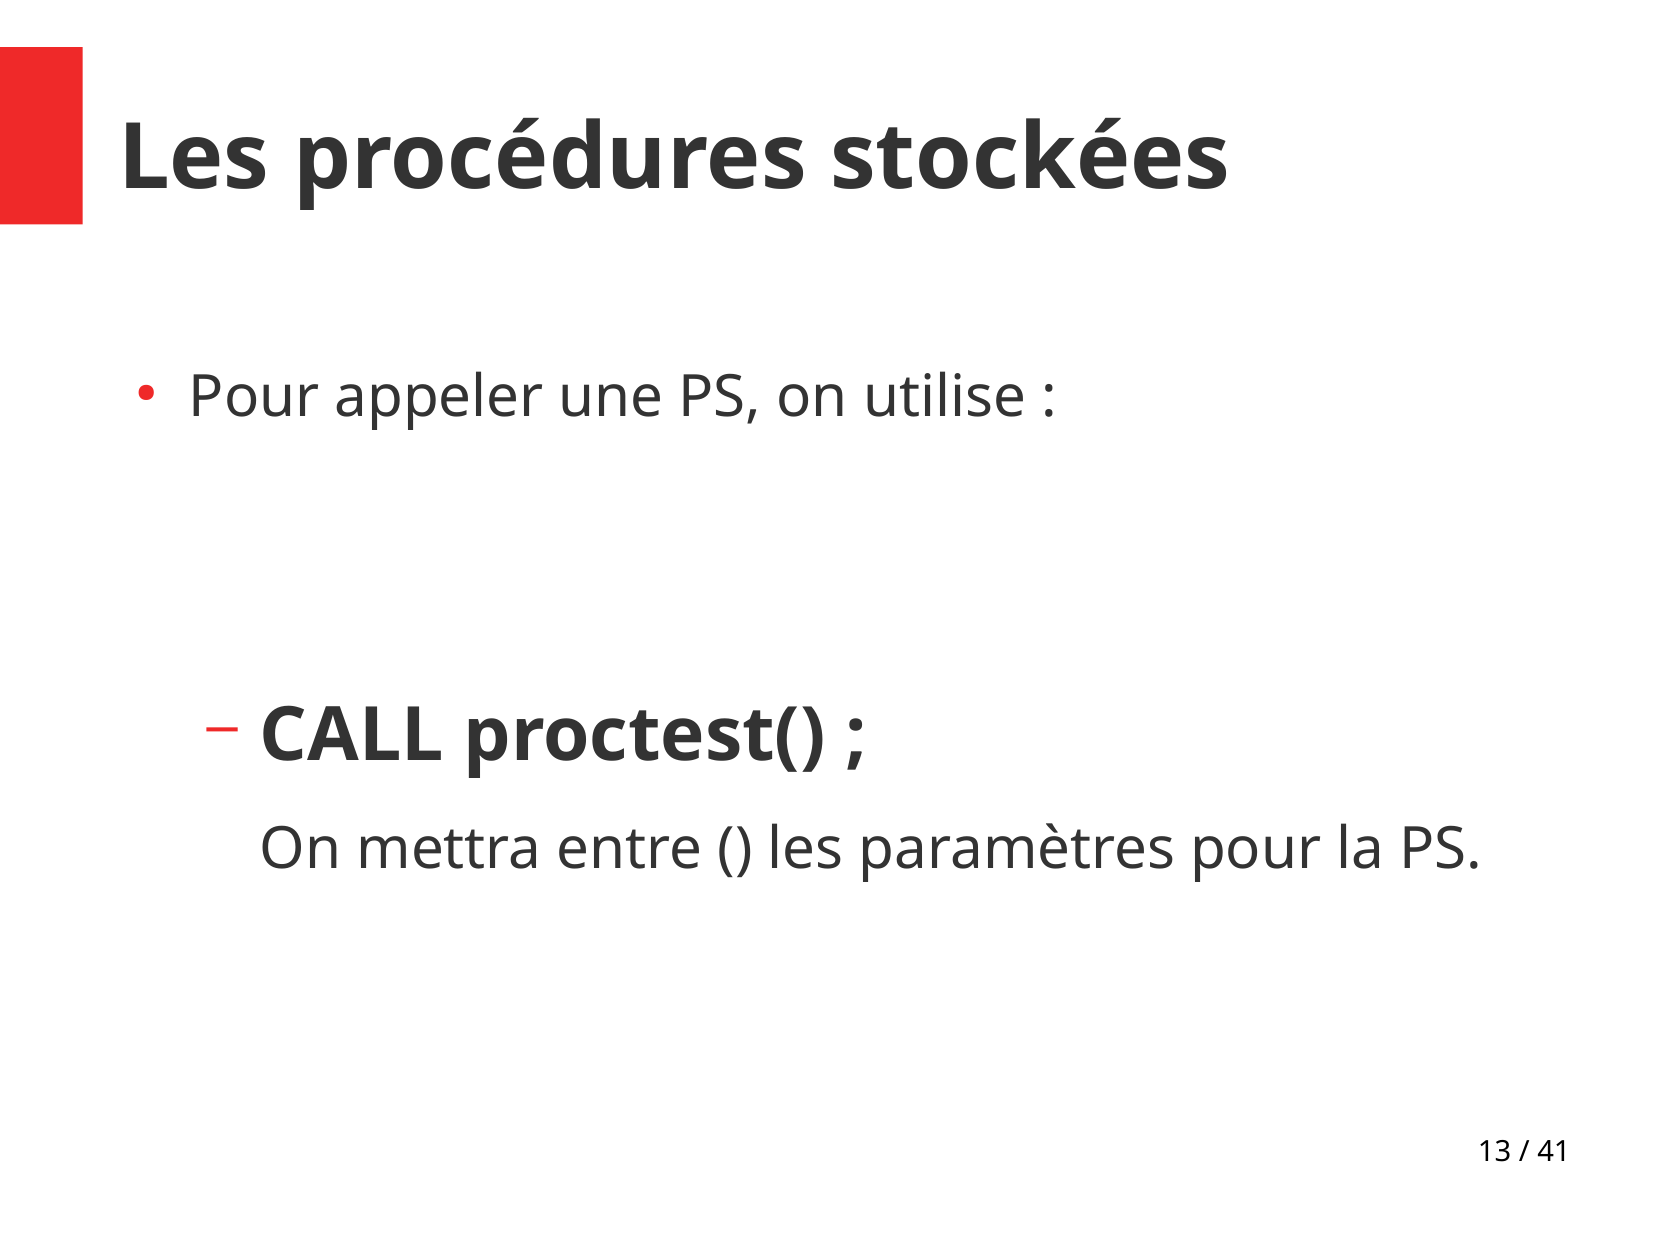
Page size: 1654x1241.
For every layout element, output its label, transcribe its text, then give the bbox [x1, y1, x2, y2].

list Pour appeler une PS, on utilise : CALL proctest() ; On mettra entre () les paramètres pour la PS. [118, 354, 1536, 1074]
title Les procédures stockées [118, 49, 1571, 257]
